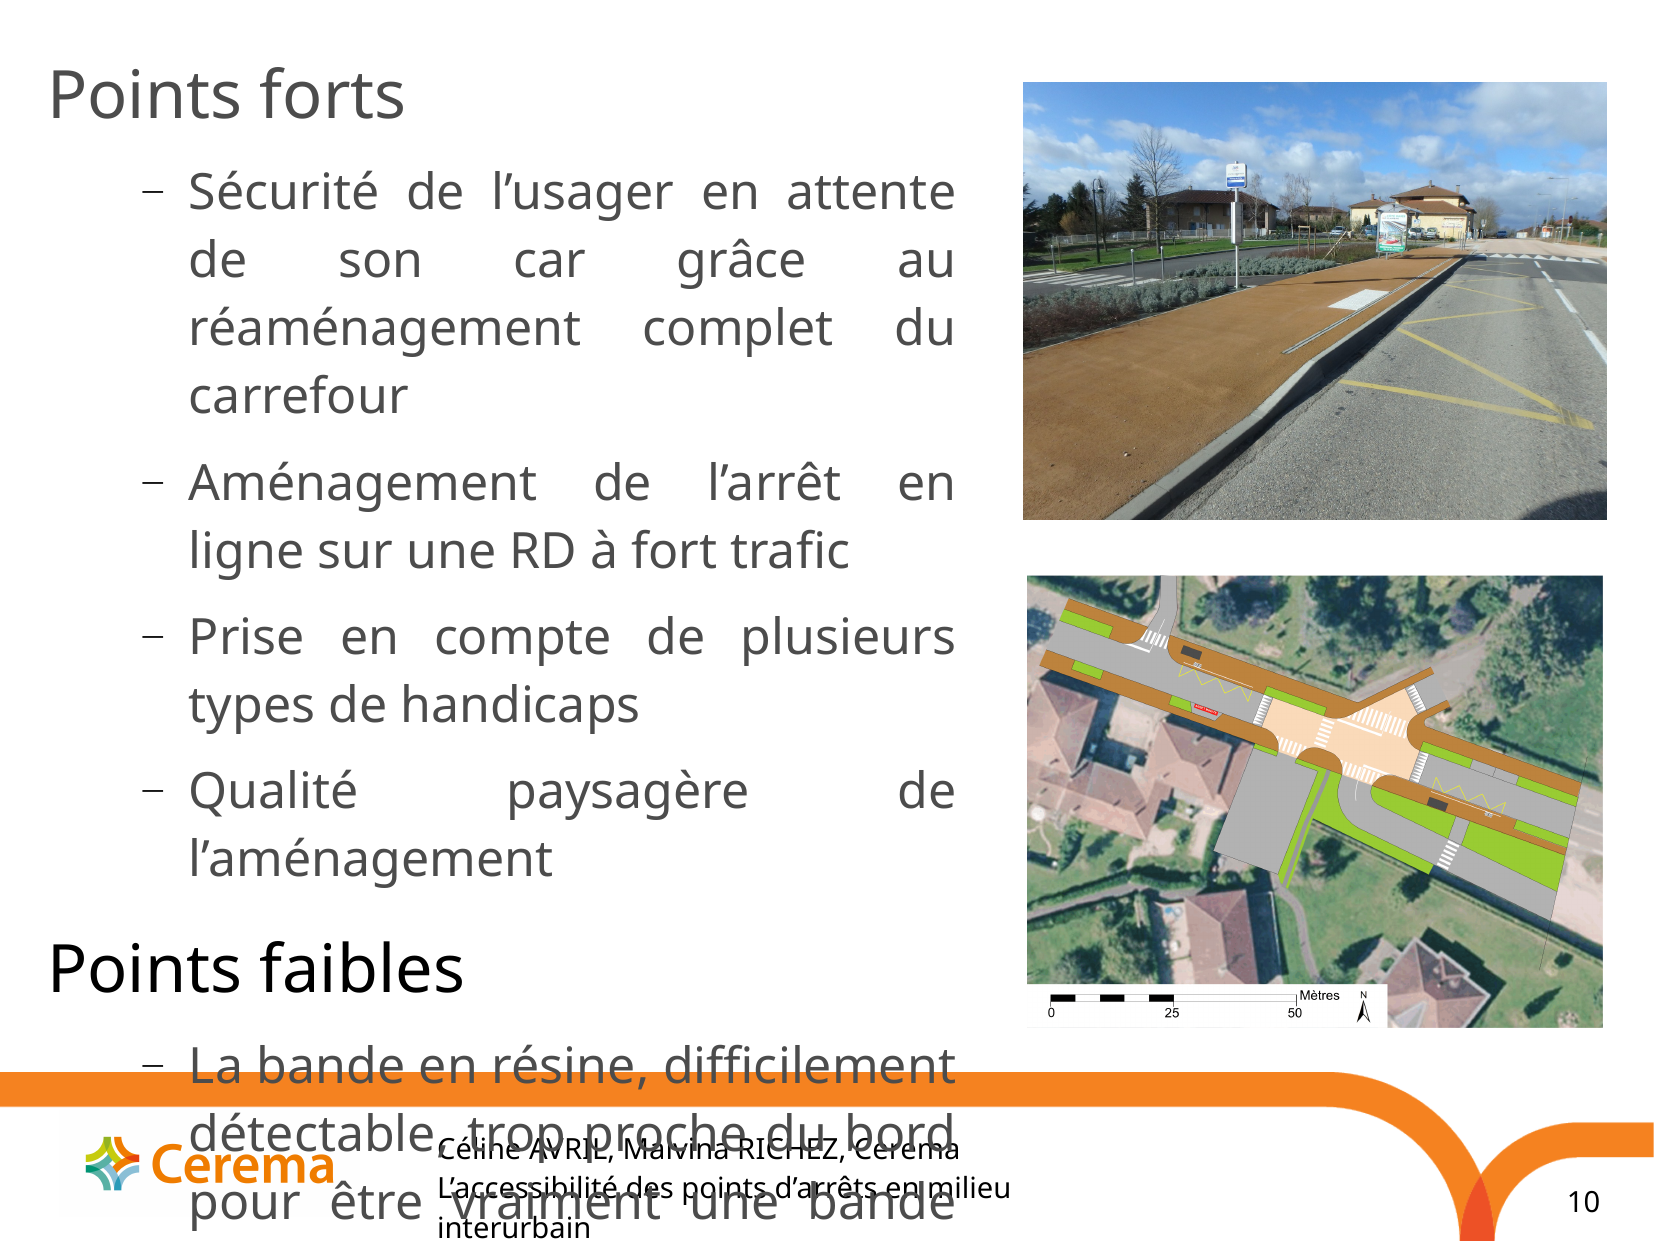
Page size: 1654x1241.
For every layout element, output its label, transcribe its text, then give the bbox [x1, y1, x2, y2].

list Points forts Sécurité de l’usager en attente de son car grâce au réaménagement complet du carrefour Aménagement de l’arrêt en ligne sur une RD à fort trafic Prise en compte de plusieurs types de handicaps Qualité paysagère de l’aménagement Points faibles La bande en résine, difficilement détectable, trop proche du bord pour être vraiment une bande de guidage, et trop peu contrastée pour jouer le rôle de bande de sécurité La hauteur de quai (21 cm) semble poser quelques problèmes d’exploitation (balayage du nez de car sur le quai, blocage des portes sur certains cars en charge) Une BEV normalisée utilisée pour marquer la porte avant [0, 47, 957, 1063]
picture [353, 1072, 368, 1080]
picture [670, 1072, 685, 1080]
picture [265, 1072, 279, 1080]
picture [1027, 575, 1603, 1028]
picture [0, 1072, 1654, 1241]
picture [222, 1072, 235, 1080]
picture [294, 1072, 307, 1080]
picture [1023, 82, 1607, 520]
